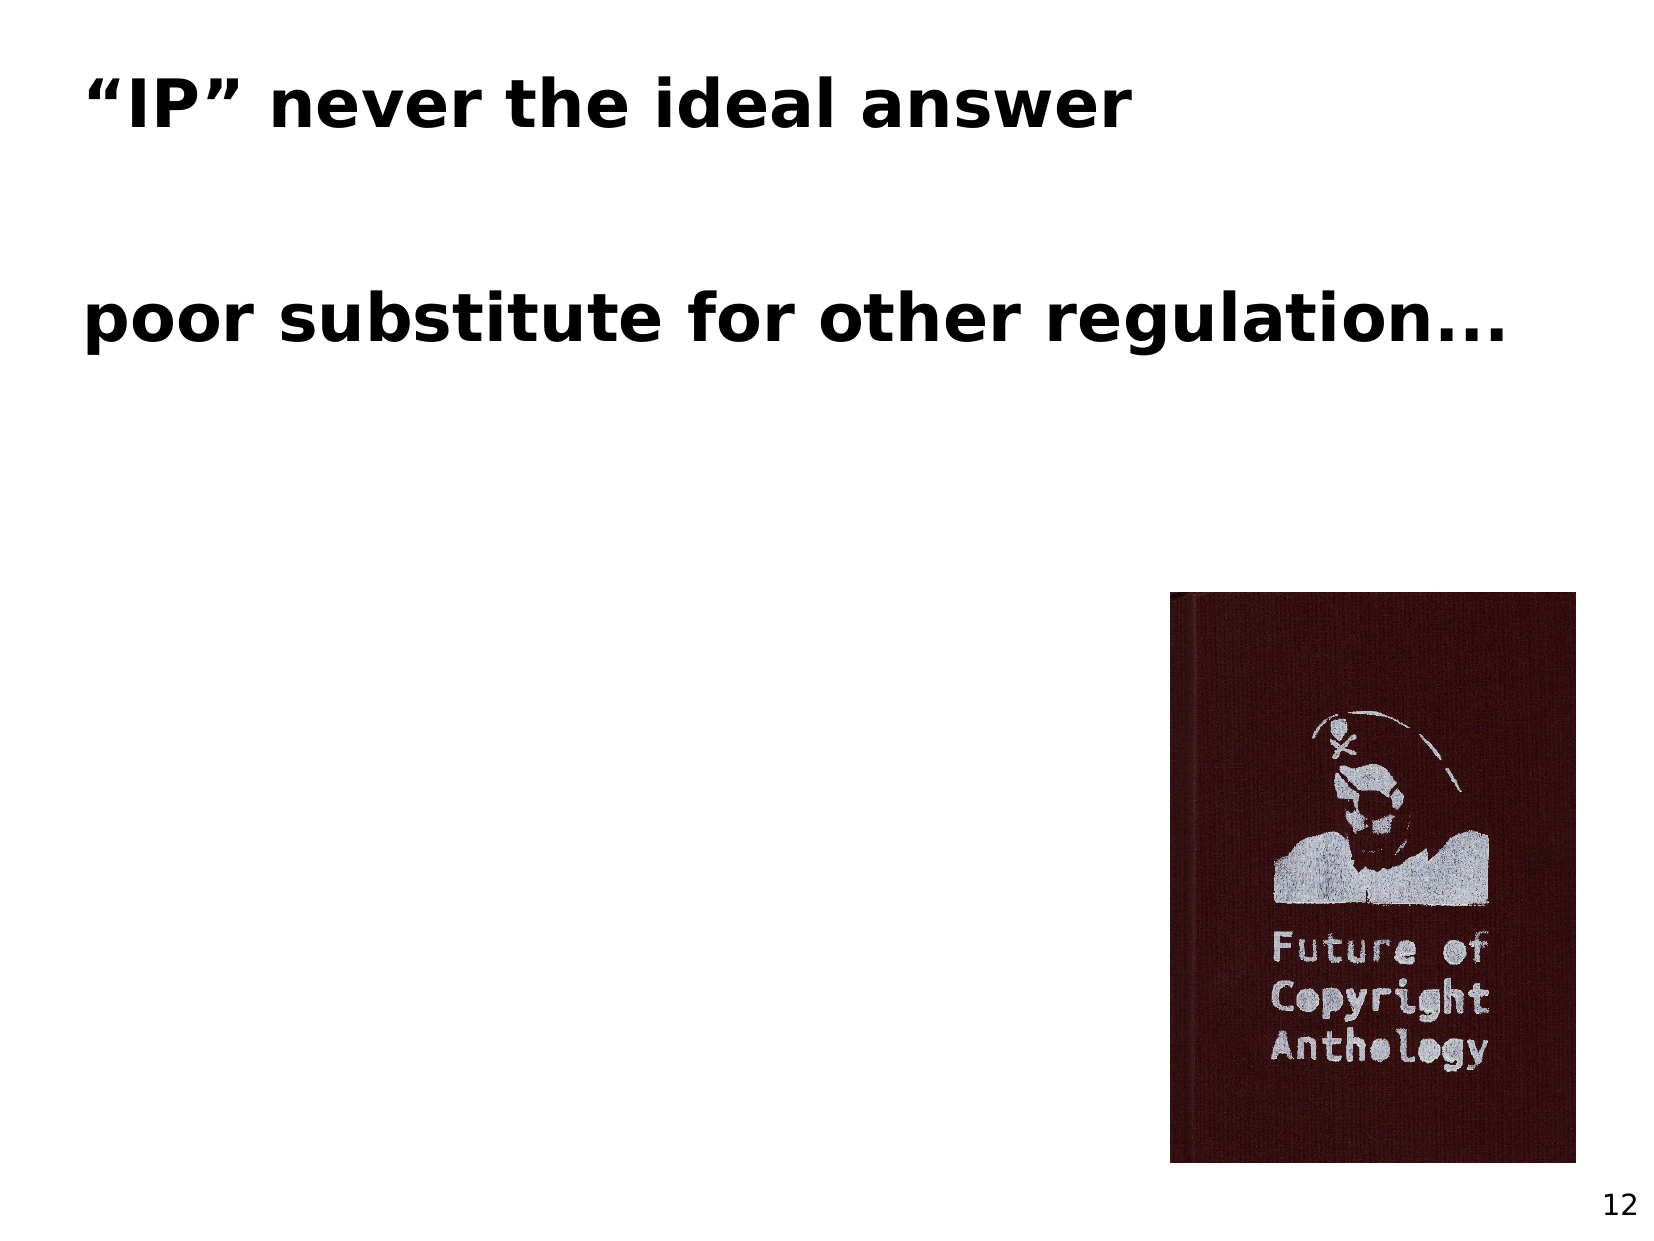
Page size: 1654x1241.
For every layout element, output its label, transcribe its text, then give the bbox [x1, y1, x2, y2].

picture [1170, 592, 1576, 1163]
list “IP” never the ideal answer poor substitute for other regulation... [82, 65, 1571, 1062]
